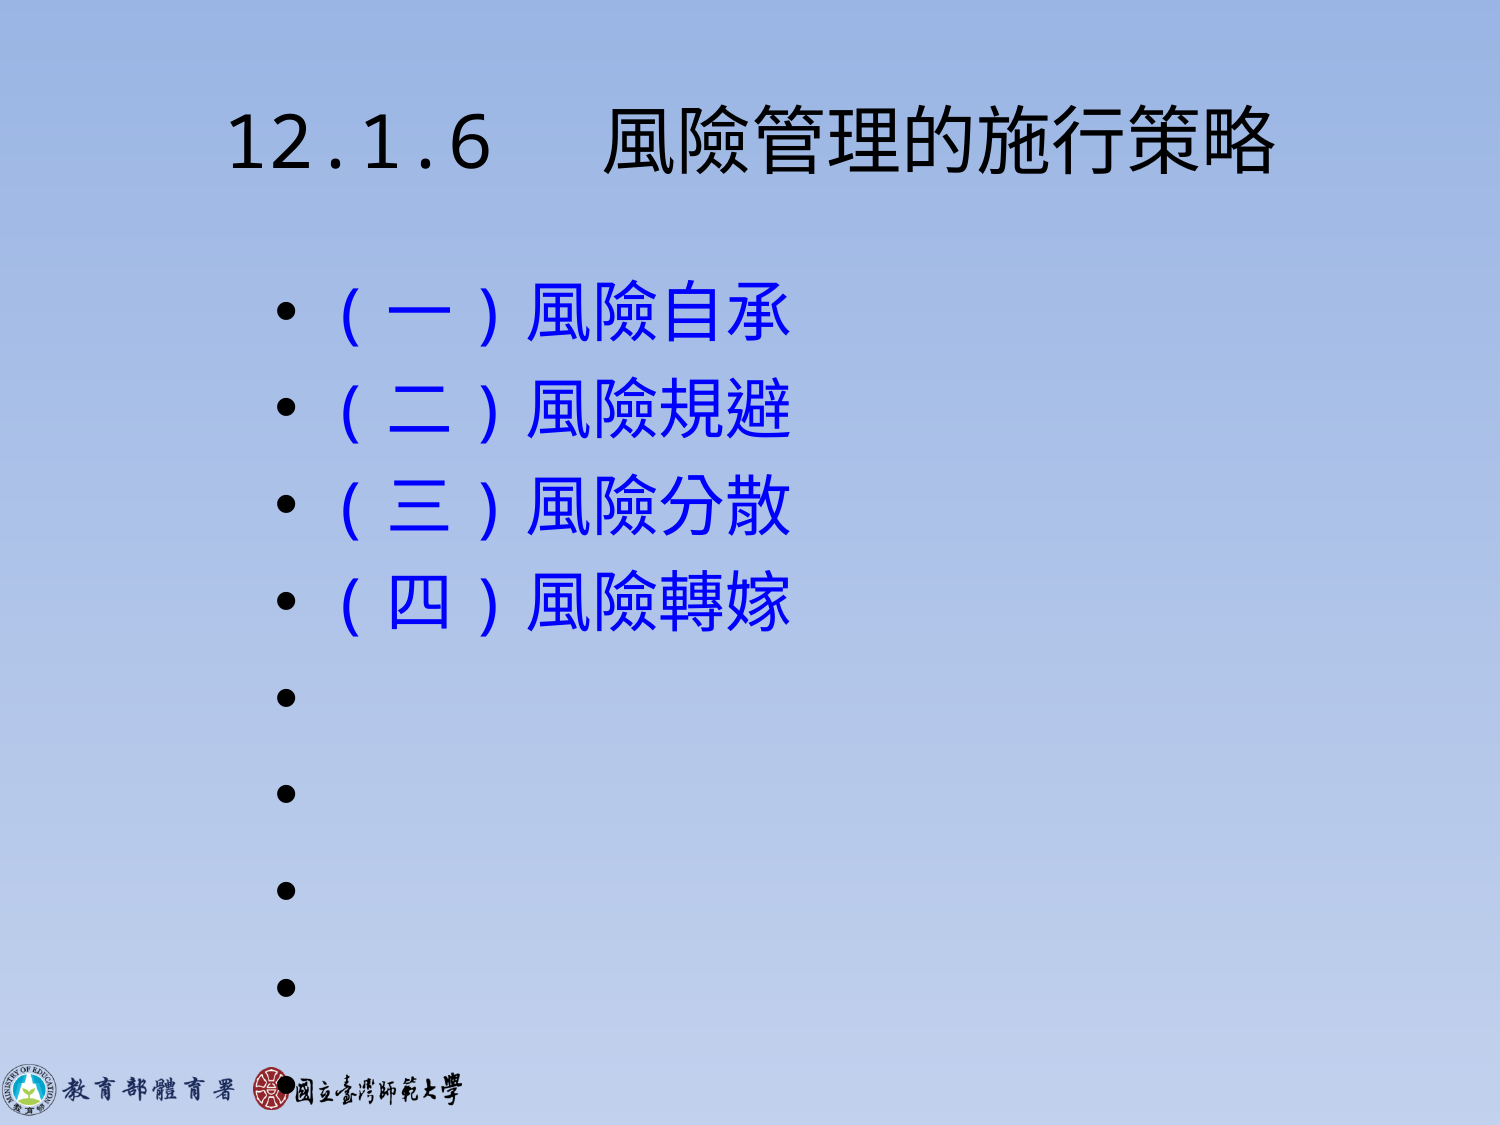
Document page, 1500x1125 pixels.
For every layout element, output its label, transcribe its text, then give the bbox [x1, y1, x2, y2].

list (一)風險自承 (二)風險規避 (三)風險分散 (四)風險轉嫁 [259, 262, 1235, 1005]
title 12.1.6 風險管理的施行策略 [75, 45, 1426, 233]
